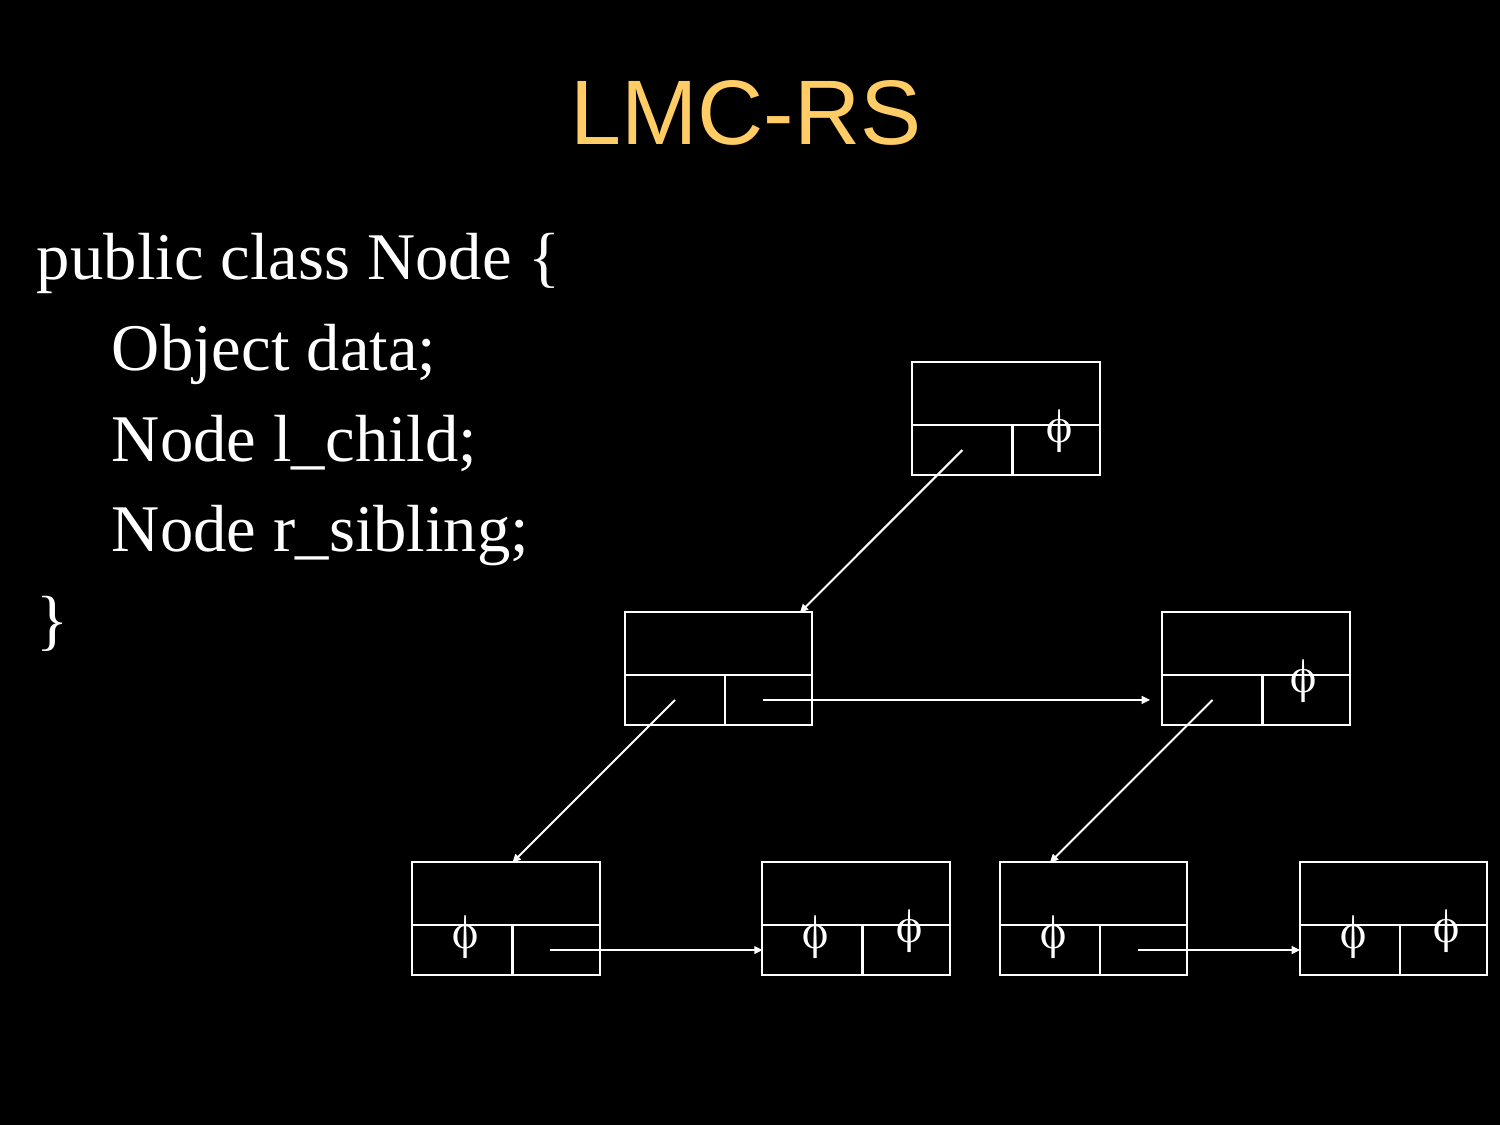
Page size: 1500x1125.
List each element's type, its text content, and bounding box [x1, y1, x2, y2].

text_box  [1418, 899, 1475, 961]
text_box  [437, 905, 494, 967]
list public class Node { Object data; Node l_child; Node r_sibling; } [22, 212, 625, 726]
text_box  [1025, 905, 1081, 967]
text_box  [881, 899, 938, 961]
text_box  [1275, 649, 1331, 711]
text_box  [1325, 905, 1381, 967]
text_box  [787, 905, 844, 967]
text_box  [1031, 399, 1088, 461]
title LMC-RS [17, 37, 1476, 188]
